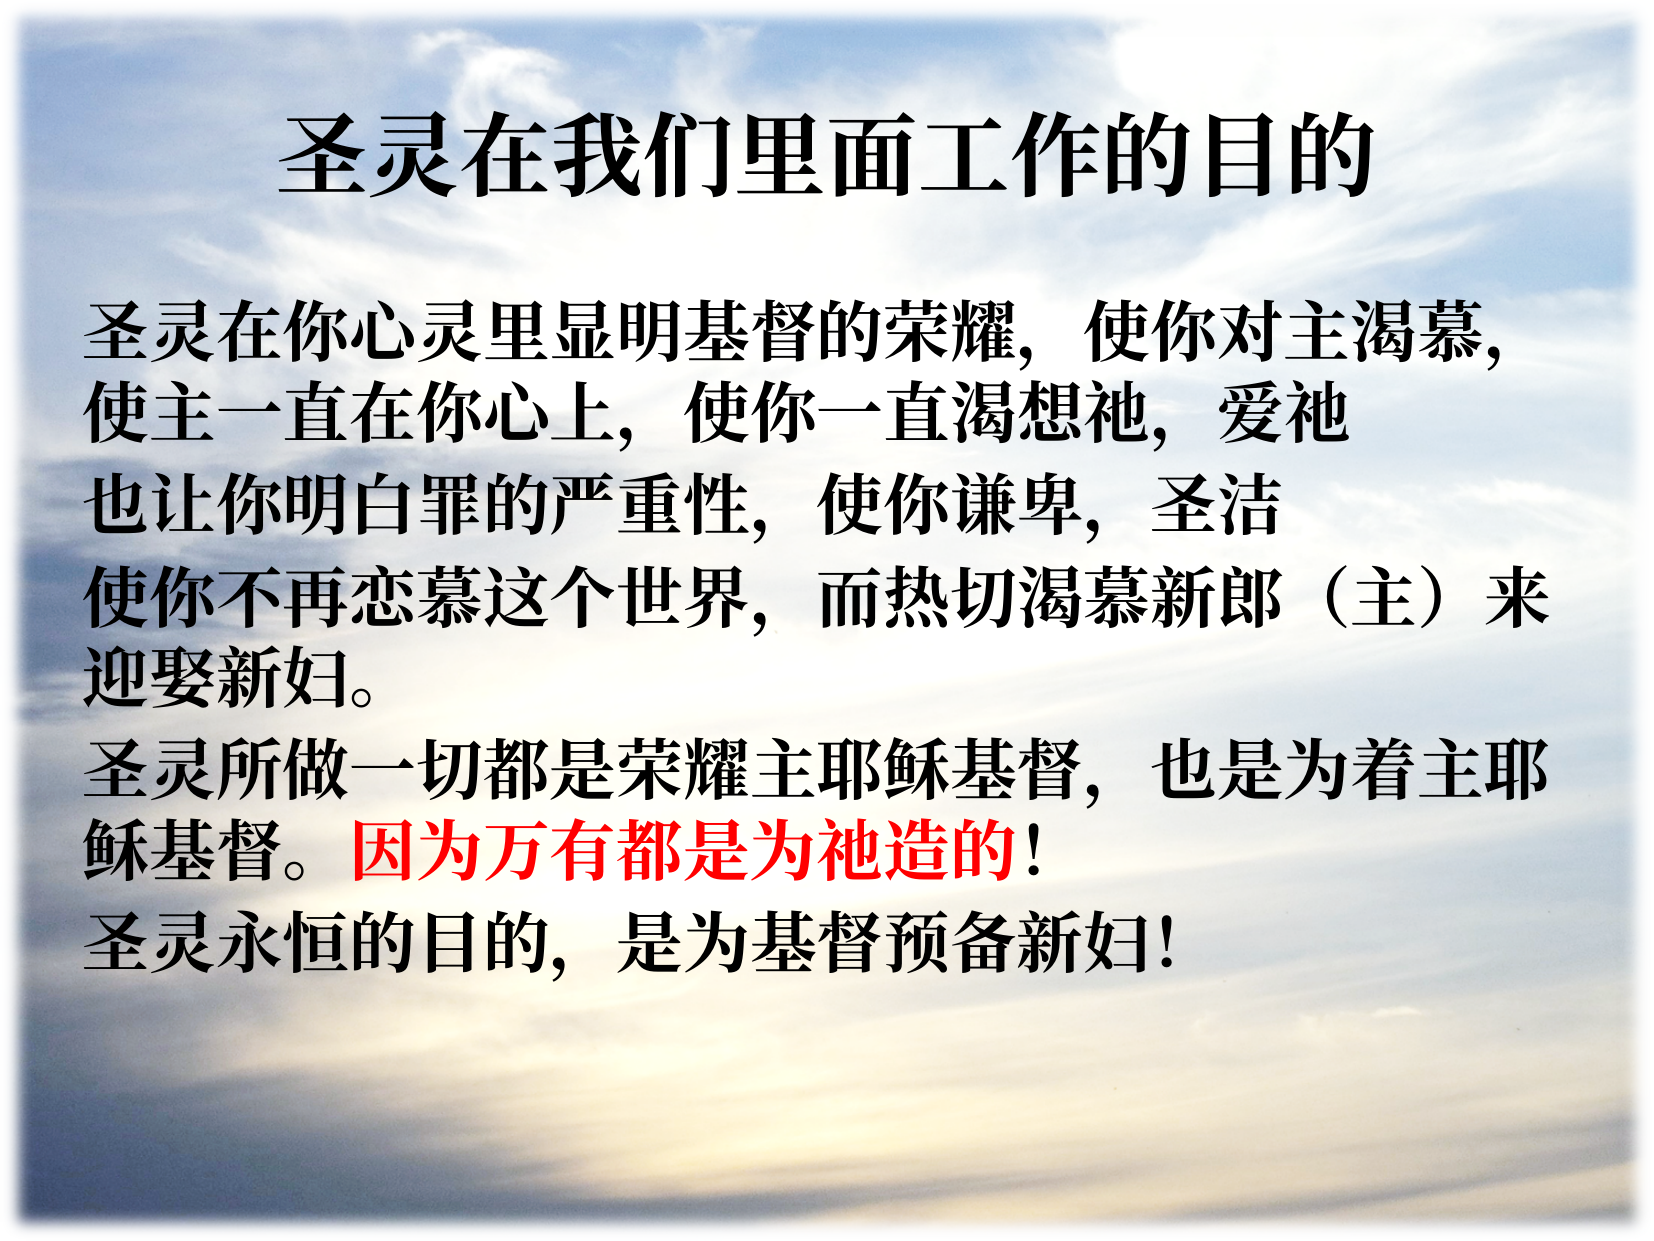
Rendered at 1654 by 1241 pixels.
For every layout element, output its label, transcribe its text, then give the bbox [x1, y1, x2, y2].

title 圣灵在我们里面工作的目的 [82, 49, 1571, 257]
picture [0, 0, 1654, 1241]
list 圣灵在你心灵里显明基督的荣耀，使你对主渴慕，使主一直在你心上，使你一直渴想祂，爱祂 也让你明白罪的严重性，使你谦卑，圣洁 使你不再恋慕这个世界，而热切渴慕新郎（主）来迎娶新妇。 圣灵所做一切都是荣耀主耶稣基督，也是为着主耶稣基督。因为万有都是为祂造的！ 圣灵永恒的目的，是为基督预备新妇！ [82, 290, 1571, 1109]
